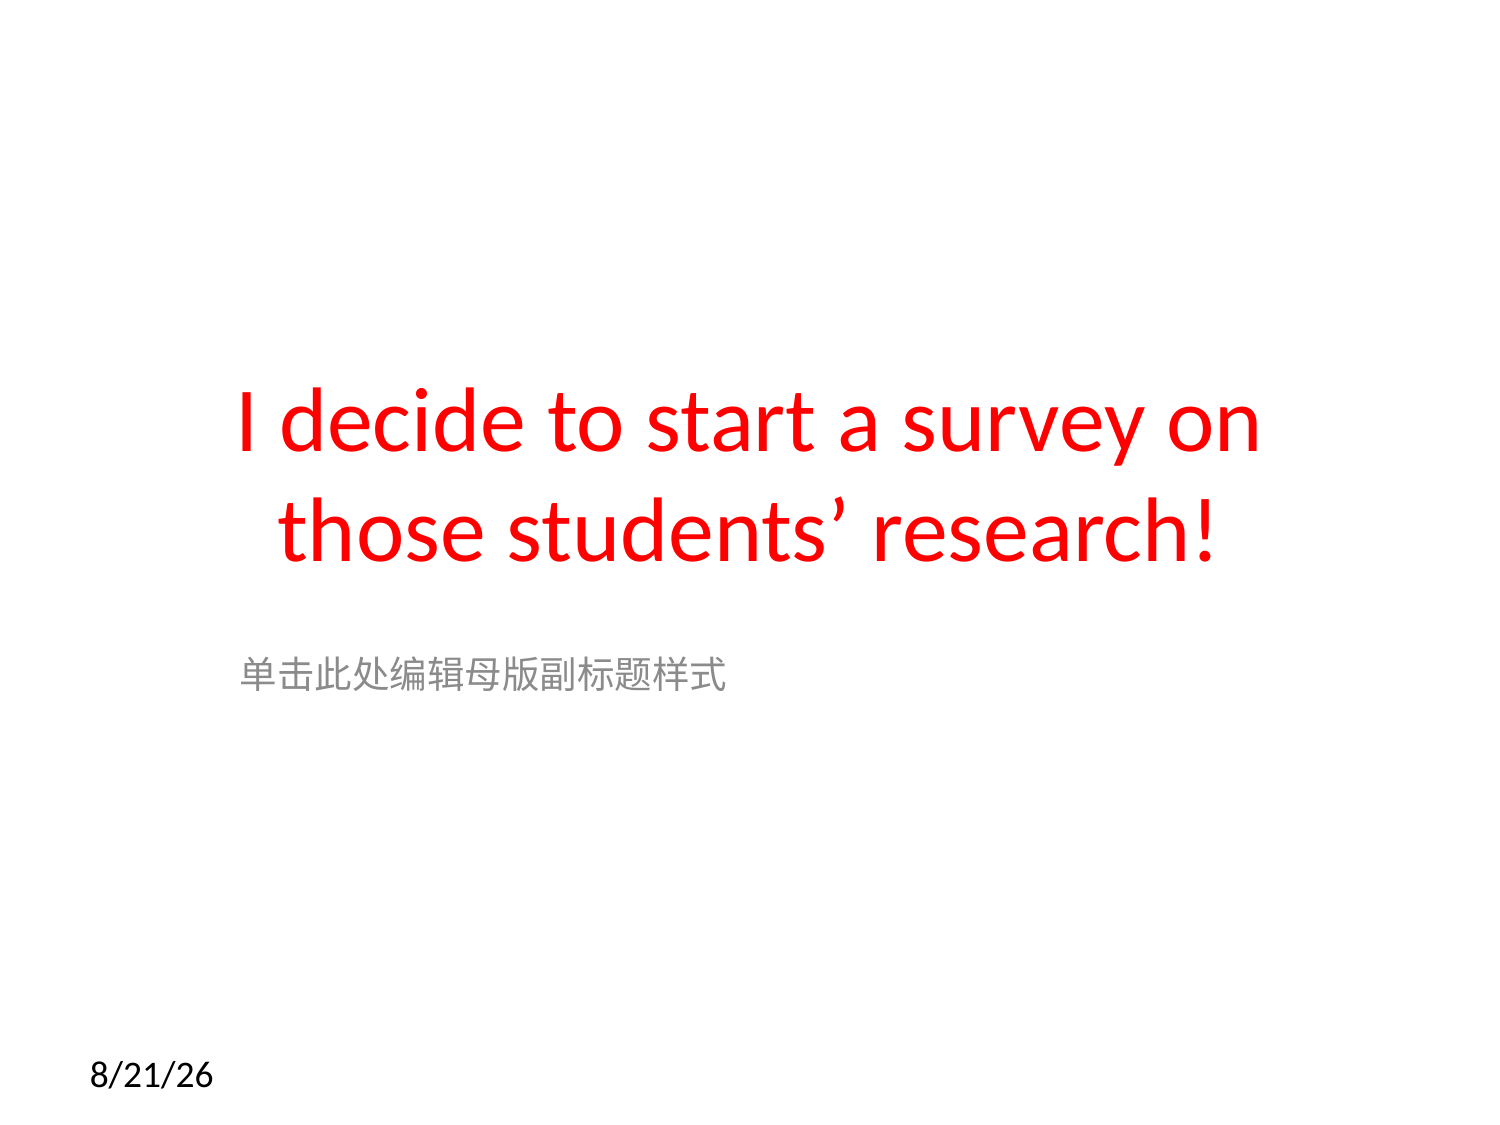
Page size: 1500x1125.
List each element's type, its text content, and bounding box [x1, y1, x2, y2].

text_box 11/12/2025 [75, 1042, 425, 1103]
title I decide to start a survey on those students’ research! [112, 349, 1388, 591]
